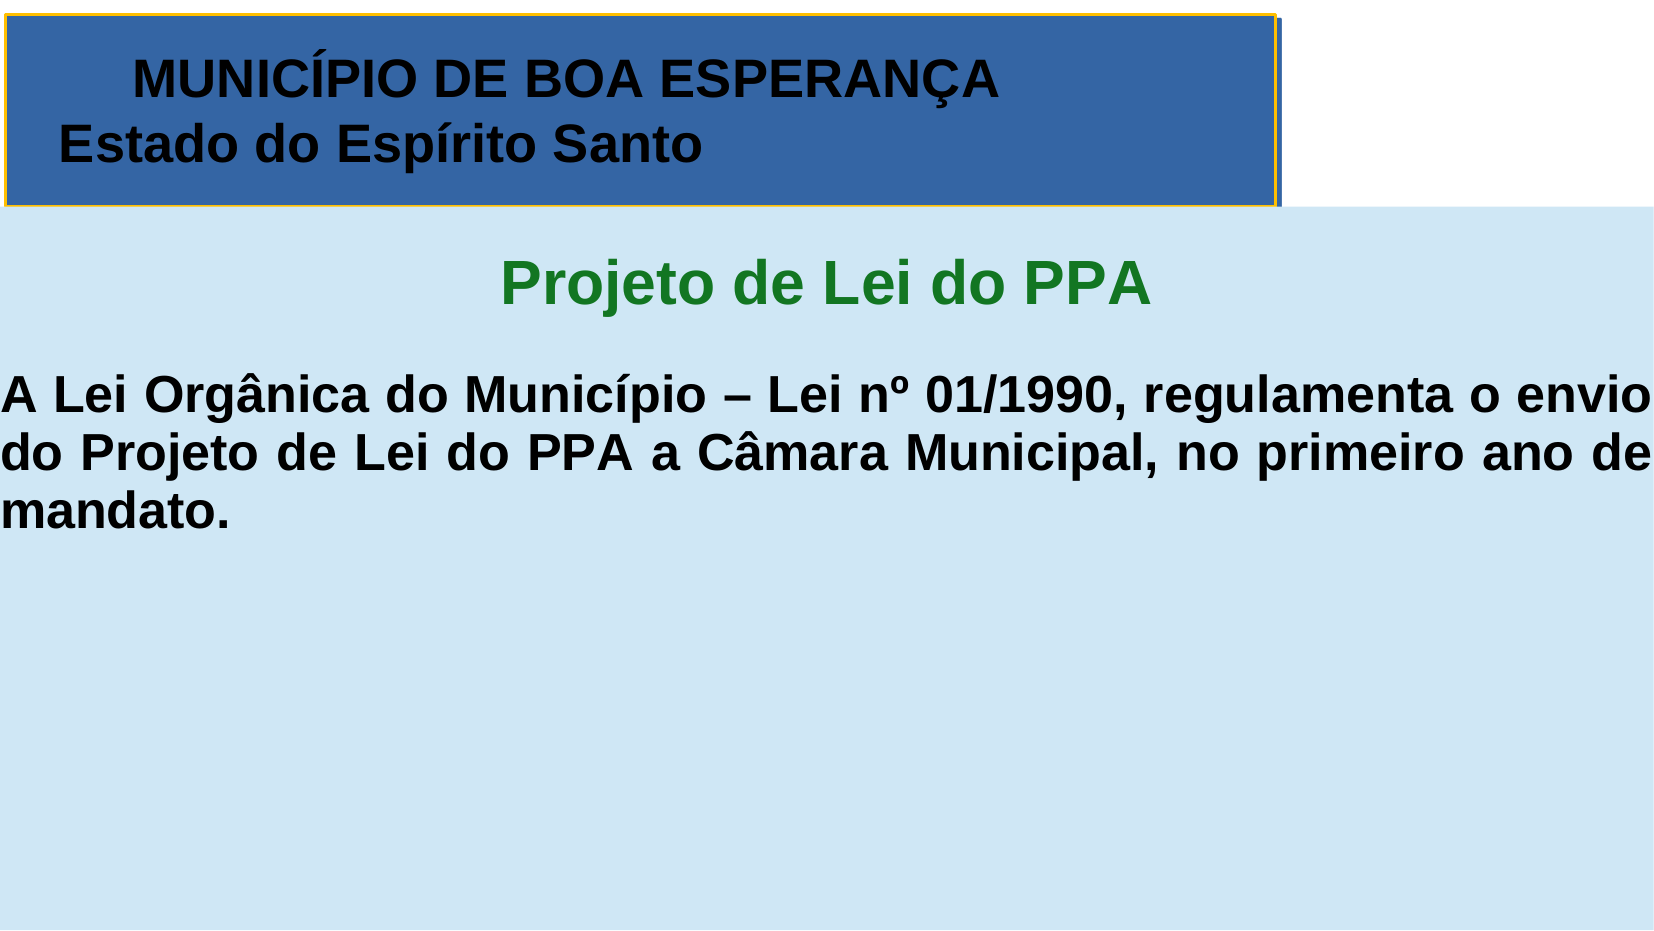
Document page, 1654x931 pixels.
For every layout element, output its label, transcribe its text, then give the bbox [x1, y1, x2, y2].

title MUNICÍPIO DE BOA ESPERANÇA Estado do Espírito Santo [59, 23, 1152, 178]
subtitle Projeto de Lei do PPA A Lei Orgânica do Município – Lei nº 01/1990, regulamenta o envio do Projeto de Lei do PPA a Câmara Municipal, no primeiro ano de mandato. [0, 206, 1654, 931]
